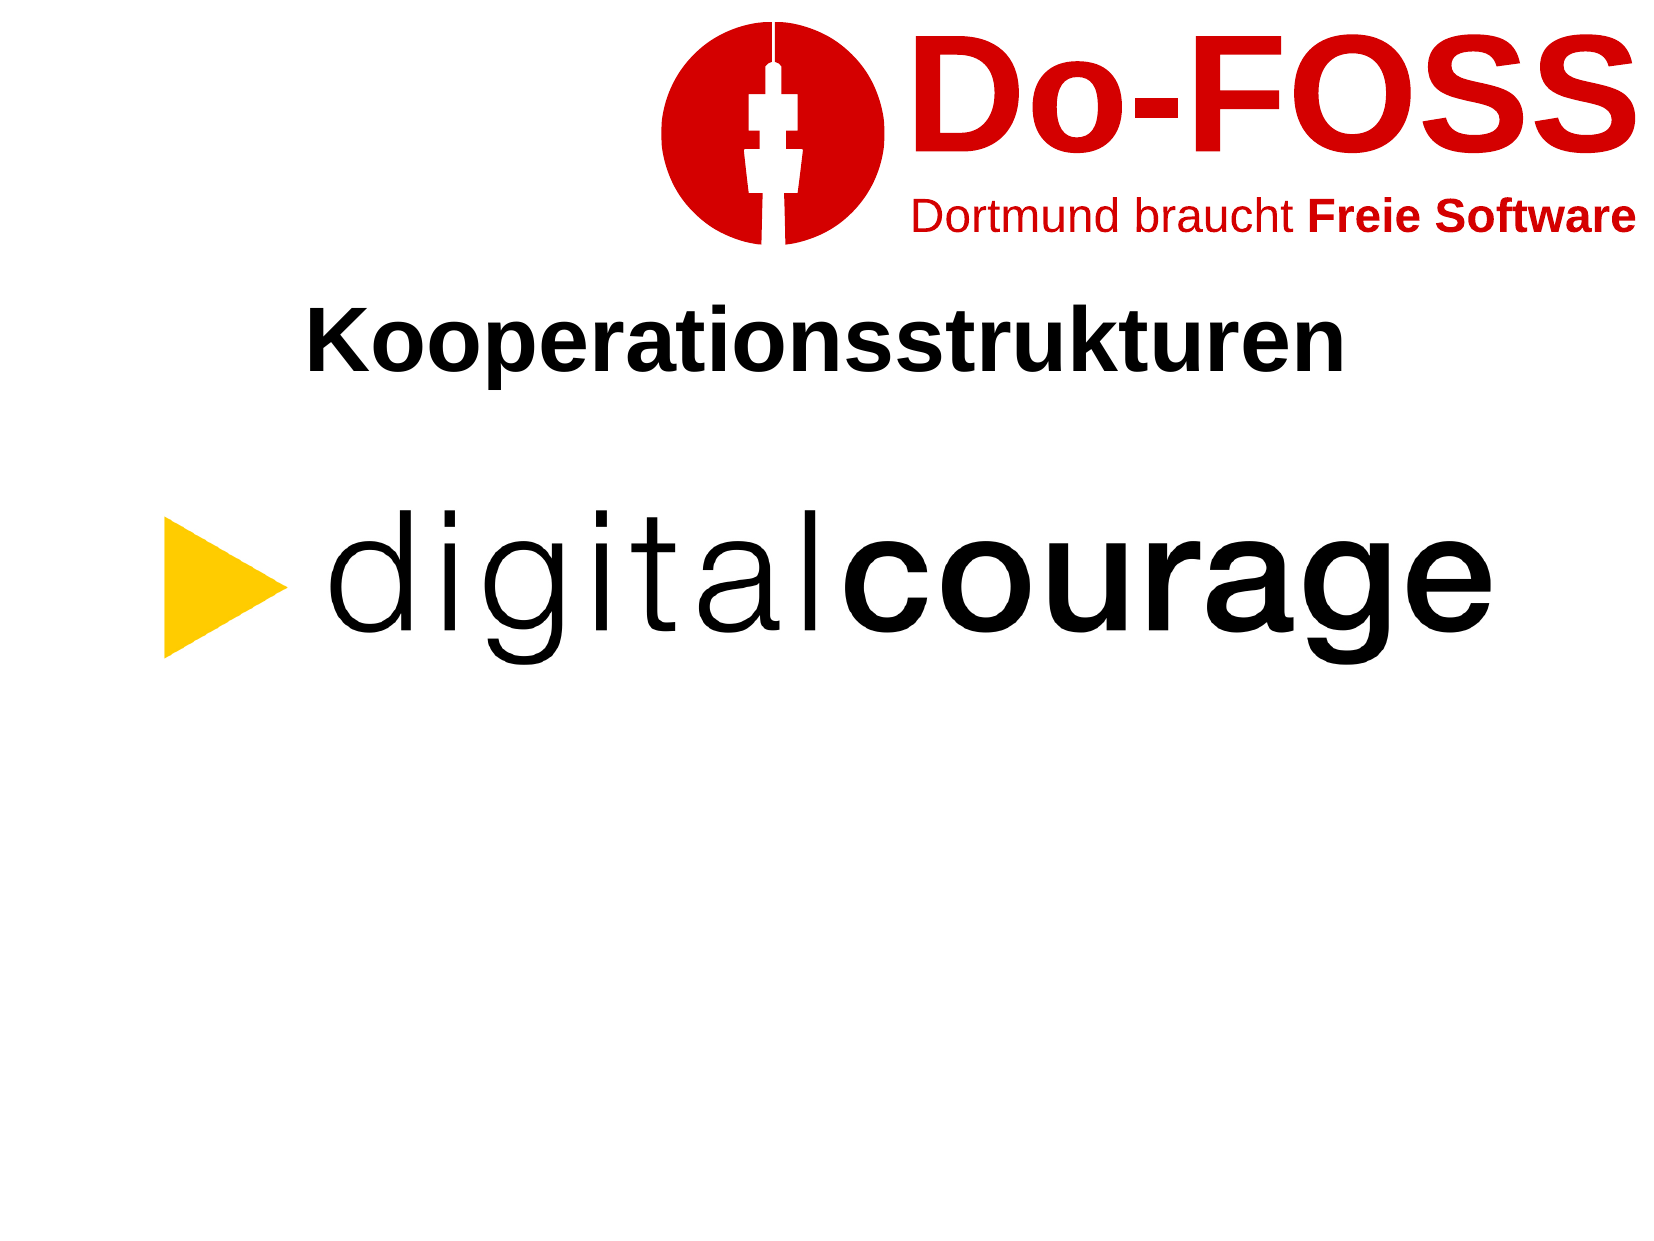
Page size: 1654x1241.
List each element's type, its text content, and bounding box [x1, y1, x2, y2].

title Kooperationsstrukturen [82, 236, 1571, 444]
picture [94, 460, 1560, 715]
